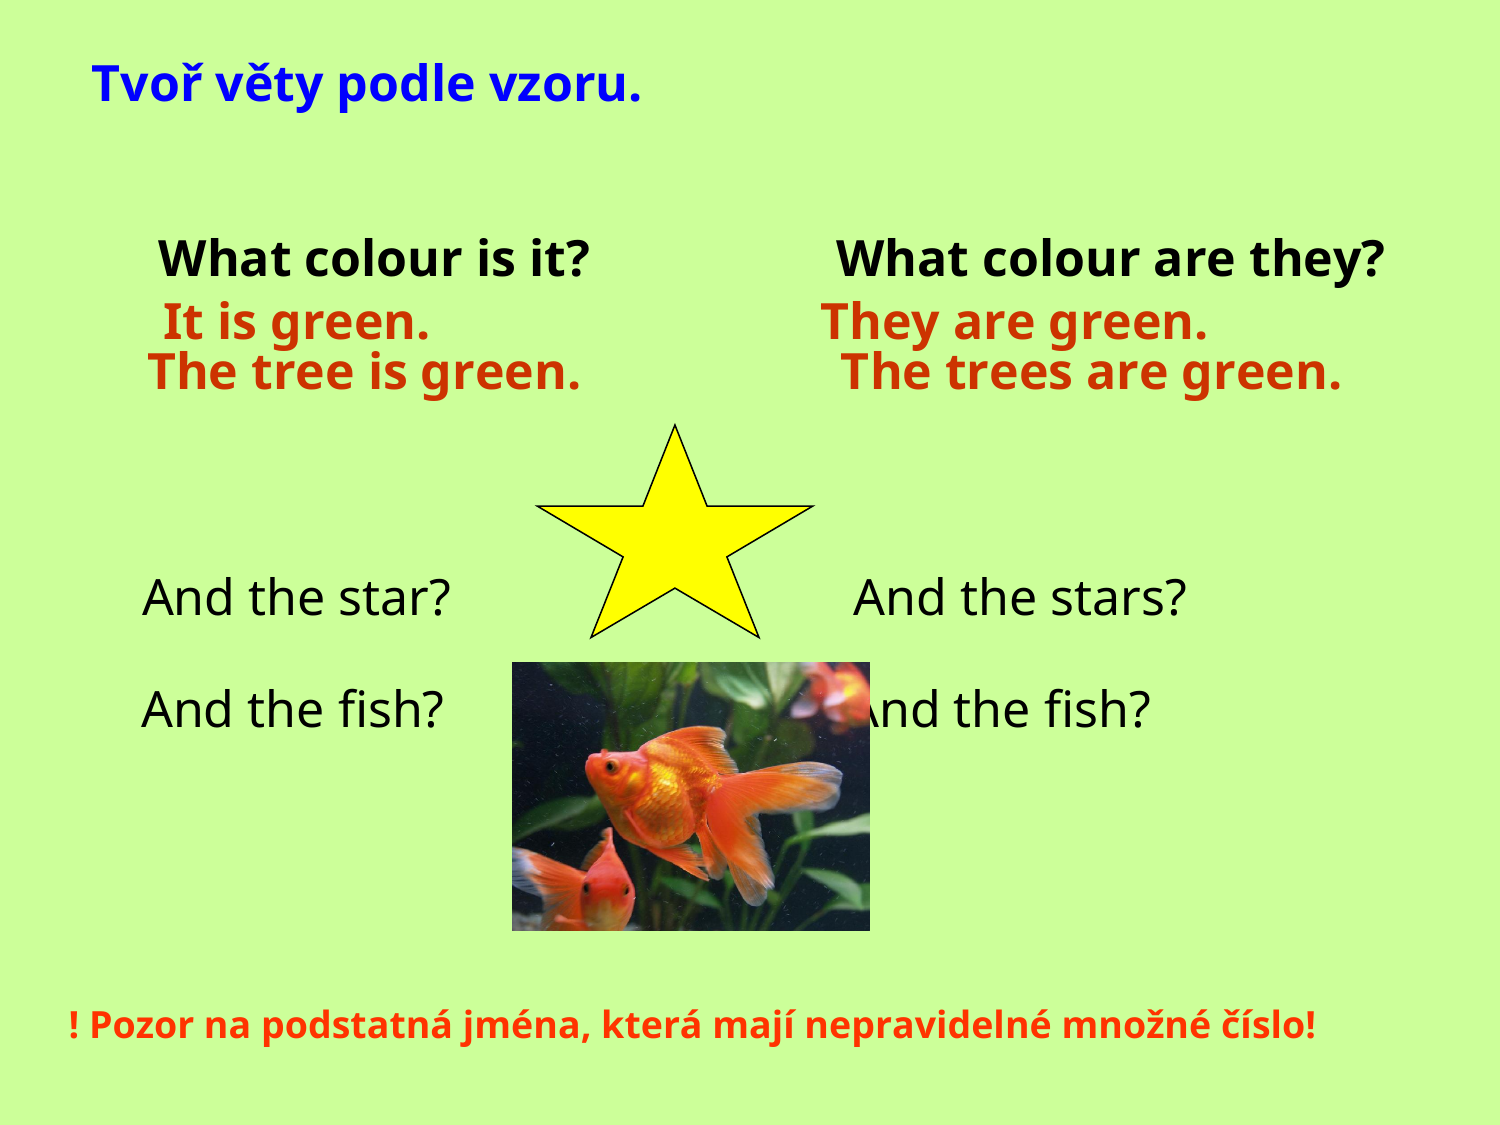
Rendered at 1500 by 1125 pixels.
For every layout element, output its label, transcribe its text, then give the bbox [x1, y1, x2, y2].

text_box And the star? And the stars? [728, 557, 1204, 633]
text_box And the fish? And the fish? [870, 669, 1167, 746]
text_box What colour is it? What colour are they? [130, 219, 1402, 295]
text_box Tvoř věty podle vzoru. [76, 44, 659, 120]
text_box And the star? And the stars? [601, 589, 749, 633]
text_box It is green. They are green. [135, 281, 1225, 331]
text_box The tree is green. The trees are green. [132, 331, 1358, 408]
text_box And the star? And the stars? [127, 557, 622, 633]
text_box [537, 425, 813, 638]
text_box And the fish? And the fish? [126, 669, 512, 746]
text_box ! Pozor na podstatná jména, která mají nepravidelné množné číslo! [53, 993, 1333, 1055]
picture [512, 662, 870, 931]
